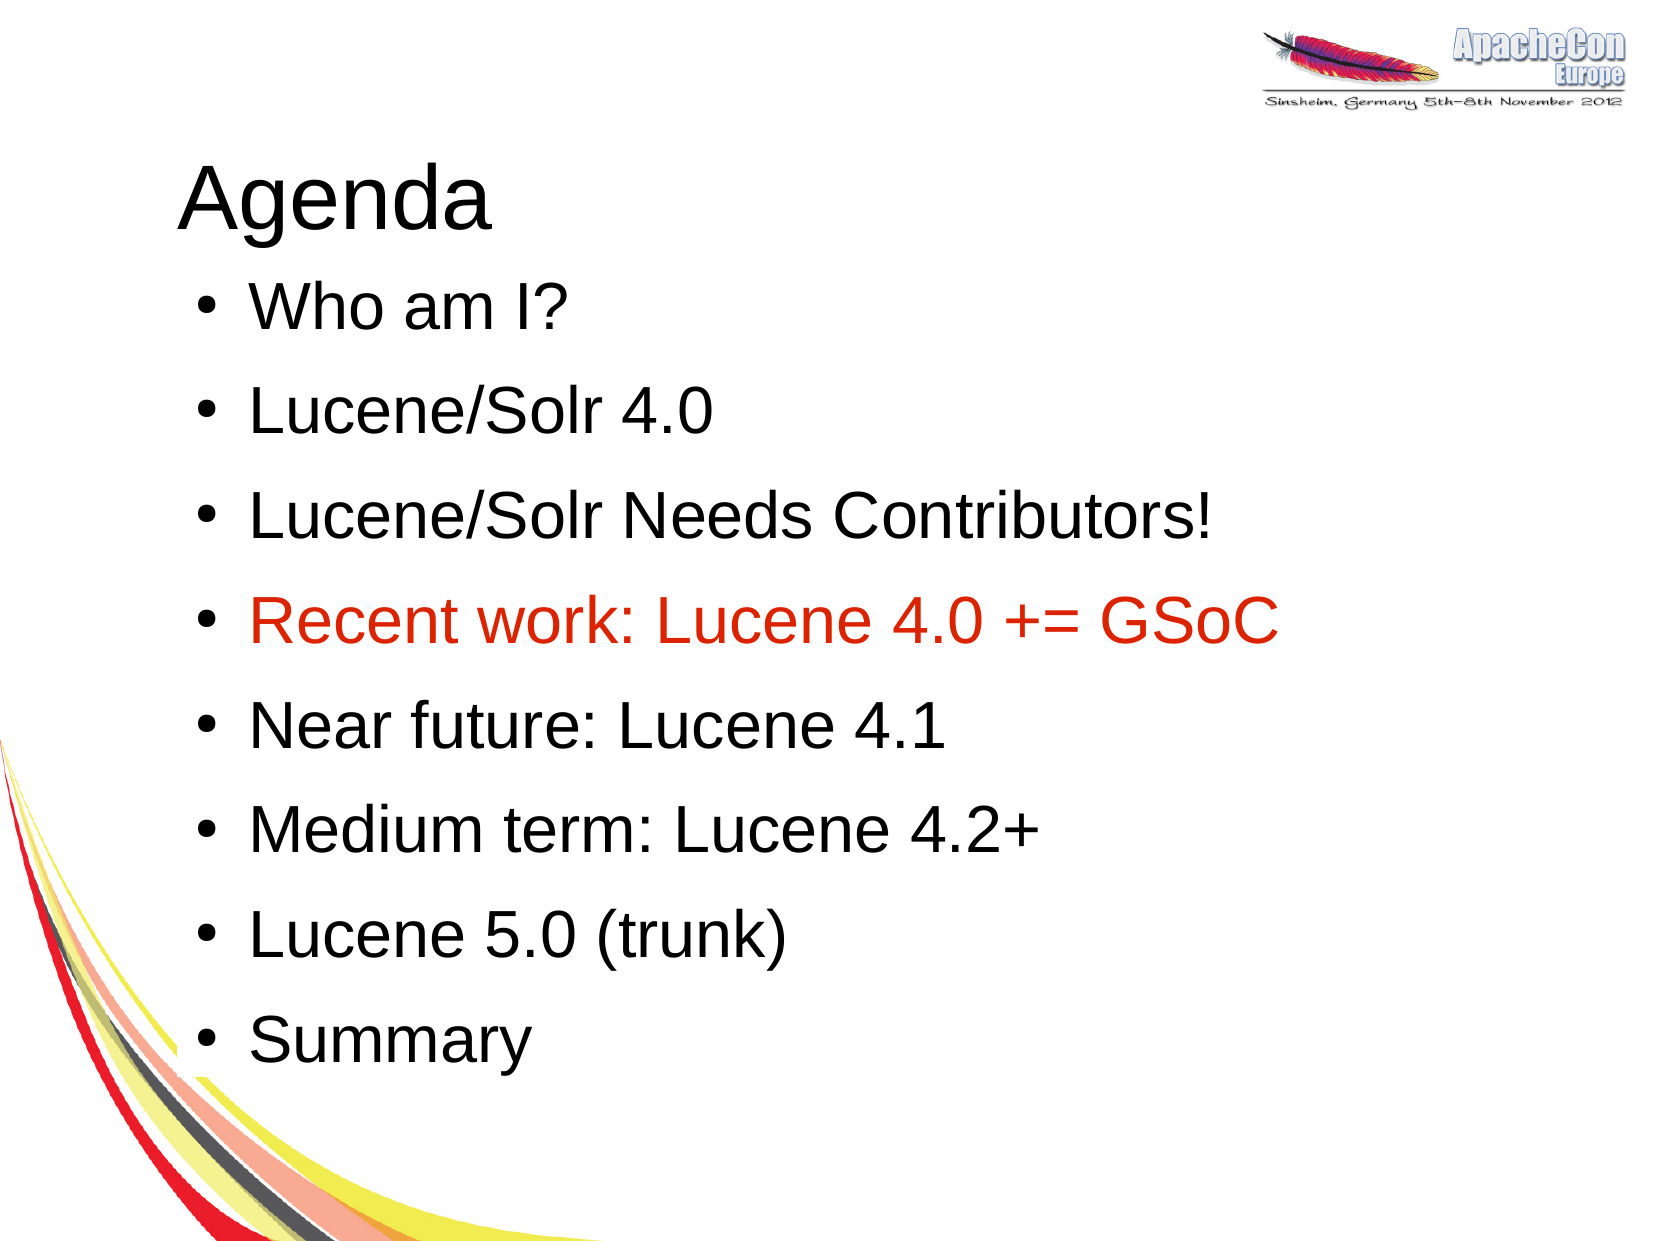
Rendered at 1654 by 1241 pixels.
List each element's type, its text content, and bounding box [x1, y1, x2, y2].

picture [0, 0, 1654, 1241]
list Who am I? Lucene/Solr 4.0 Lucene/Solr Needs Contributors! Recent work: Lucene 4.0 += GSoC Near future: Lucene 4.1 Medium term: Lucene 4.2+ Lucene 5.0 (trunk) Summary [177, 268, 1536, 1075]
title Agenda [177, 146, 1536, 250]
